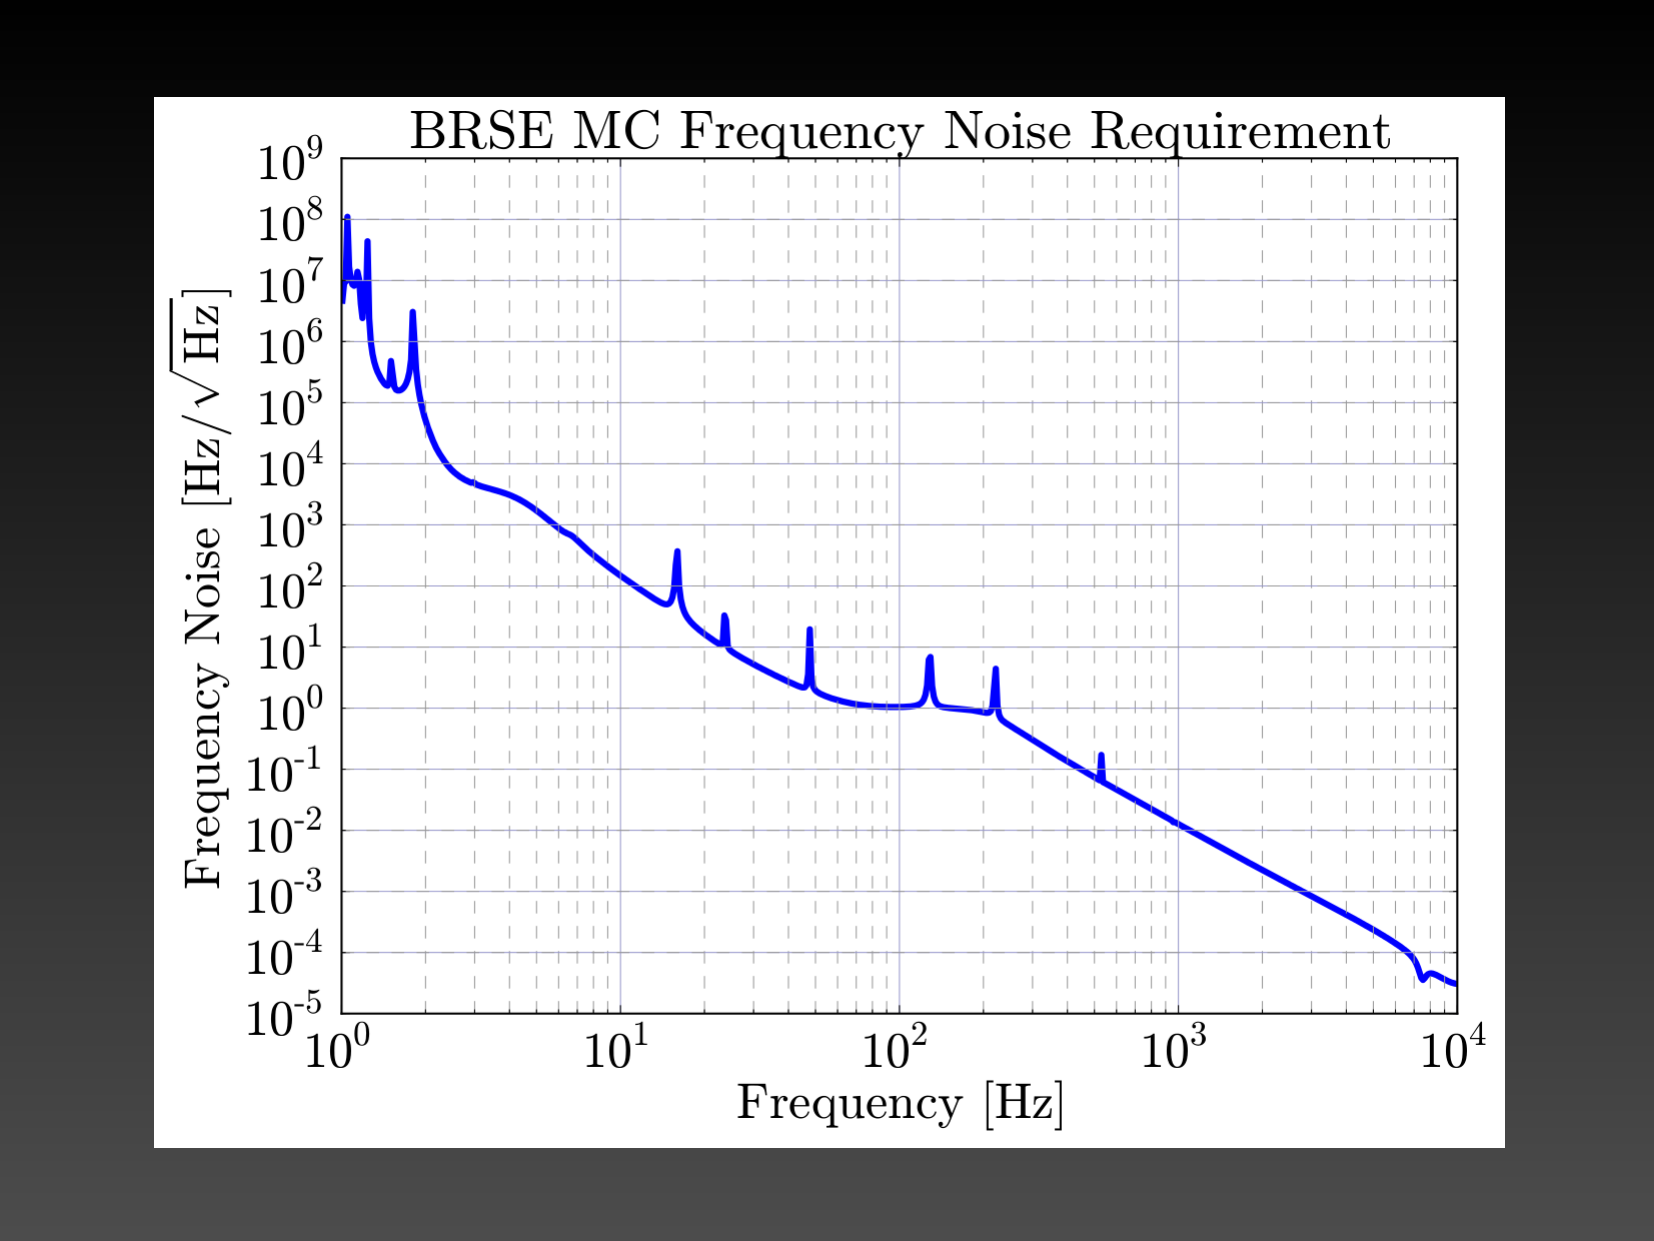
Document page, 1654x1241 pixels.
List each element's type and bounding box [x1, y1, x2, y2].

picture [154, 97, 1505, 1148]
